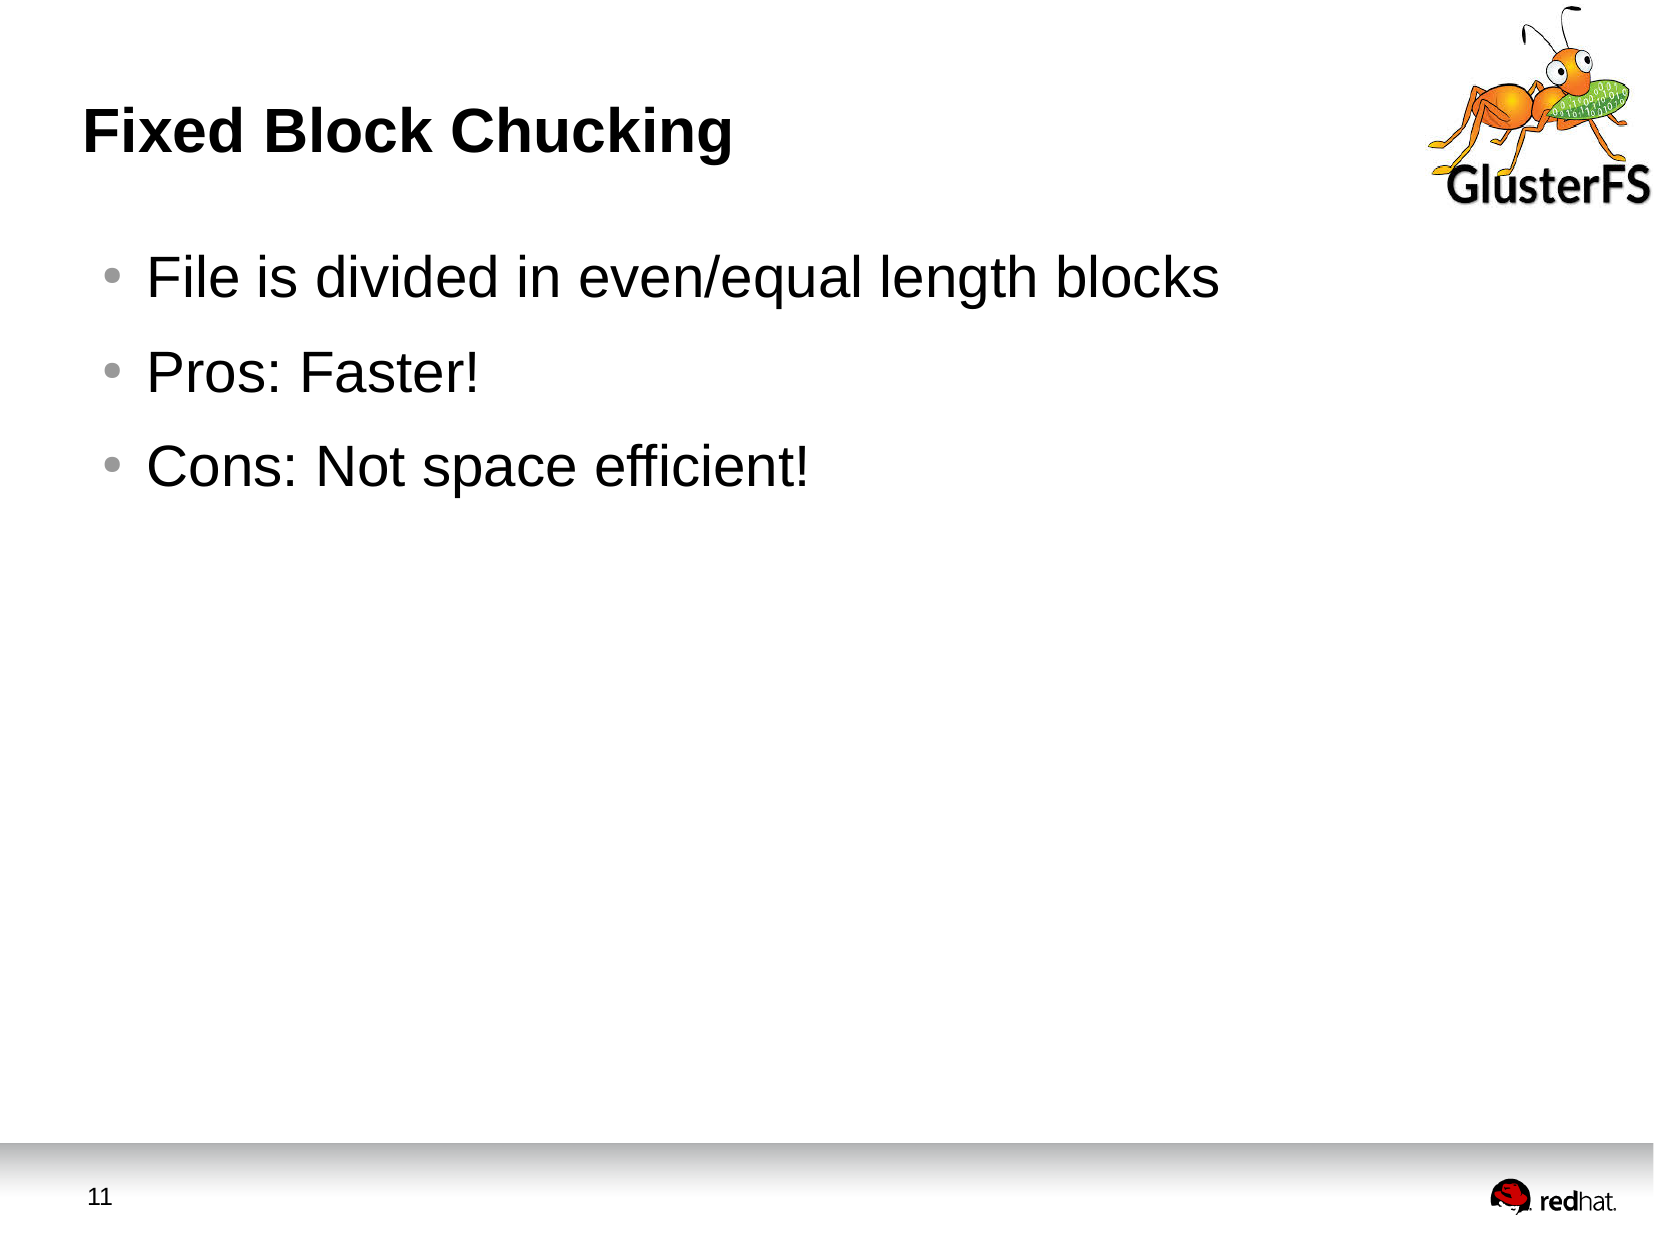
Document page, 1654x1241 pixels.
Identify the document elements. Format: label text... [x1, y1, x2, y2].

title Fixed Block Chucking [82, 37, 1426, 226]
picture [0, 1143, 1654, 1241]
picture [1425, 4, 1653, 208]
list File is divided in even/equal length blocks Pros: Faster! Cons: Not space efficient! [86, 244, 1576, 1039]
